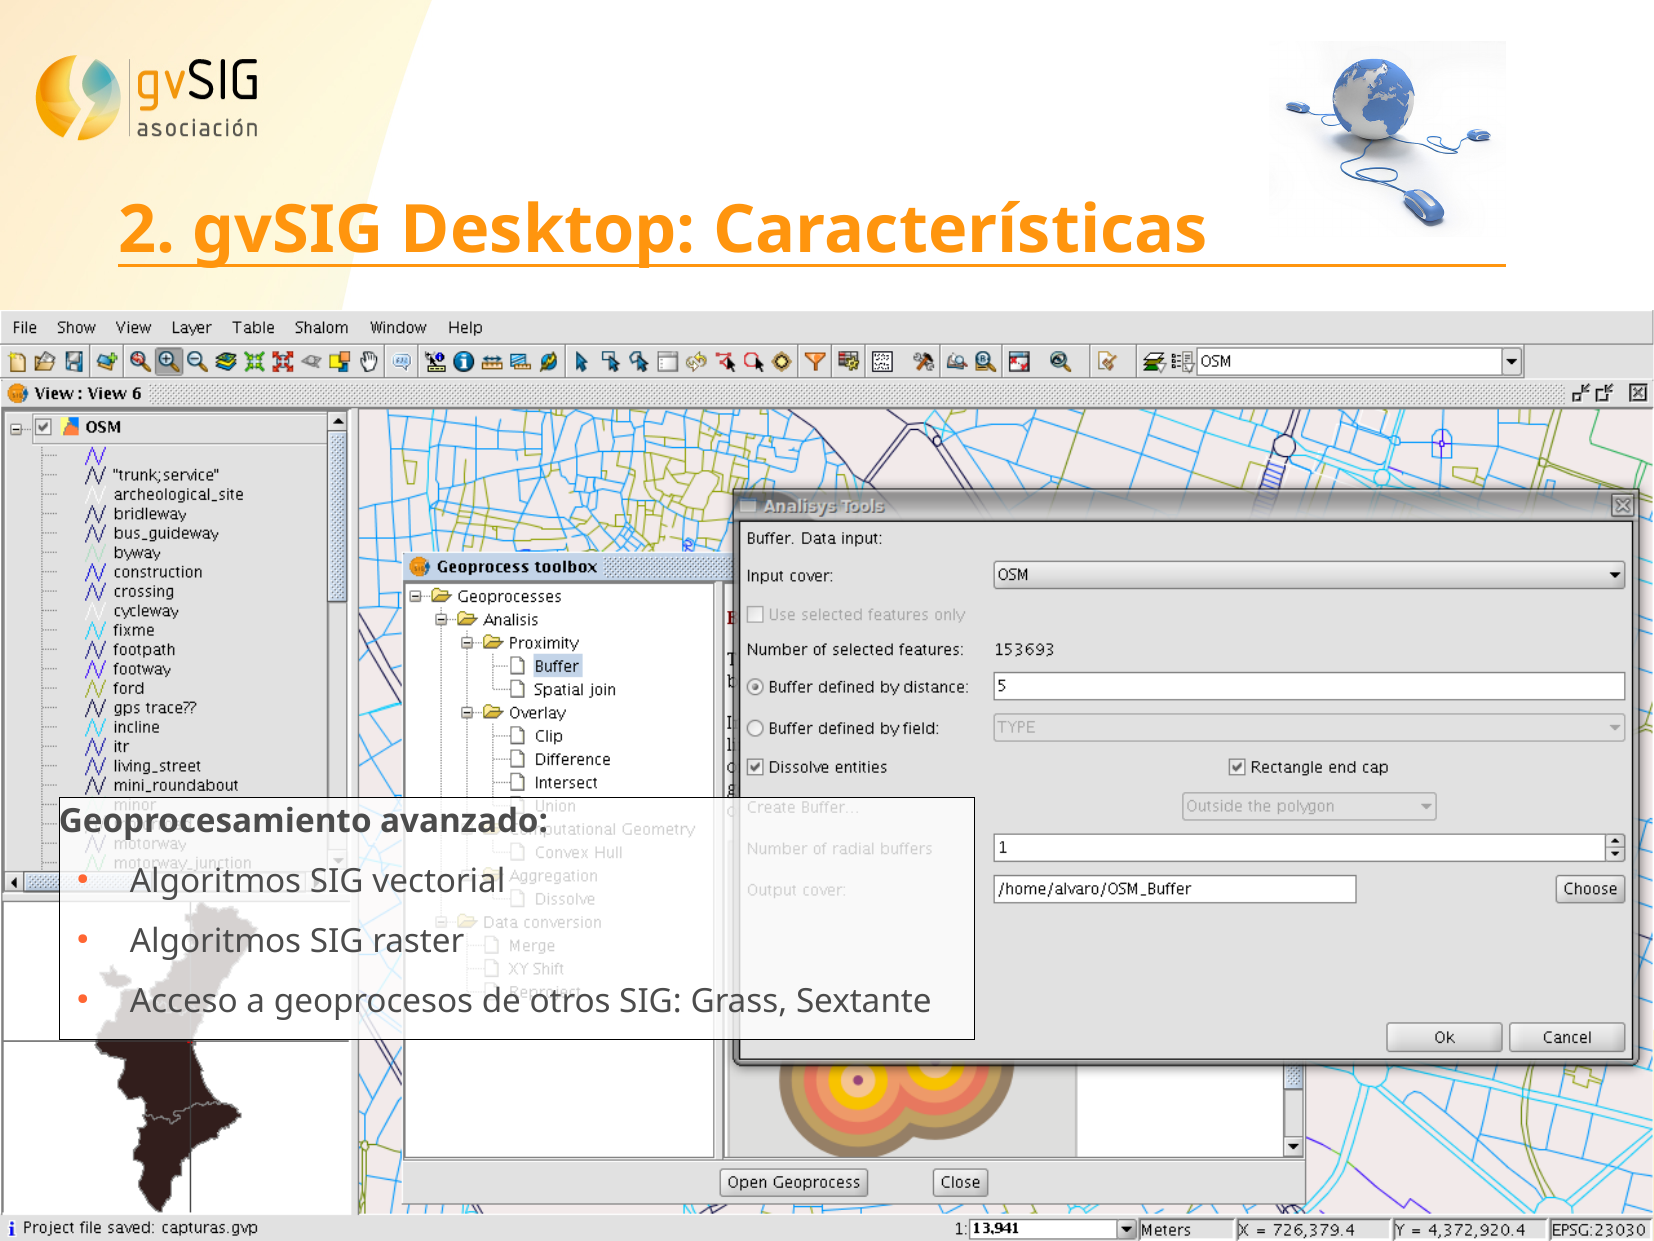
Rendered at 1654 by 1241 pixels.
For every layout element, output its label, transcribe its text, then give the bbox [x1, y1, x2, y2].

picture [0, 0, 1654, 1241]
list Geoprocesamiento avanzado: Algoritmos SIG vectorial Algoritmos SIG raster Acceso a geoprocesos de otros SIG: Grass, Sextante [59, 797, 975, 1040]
title 2. gvSIG Desktop: Características [118, 177, 1607, 276]
